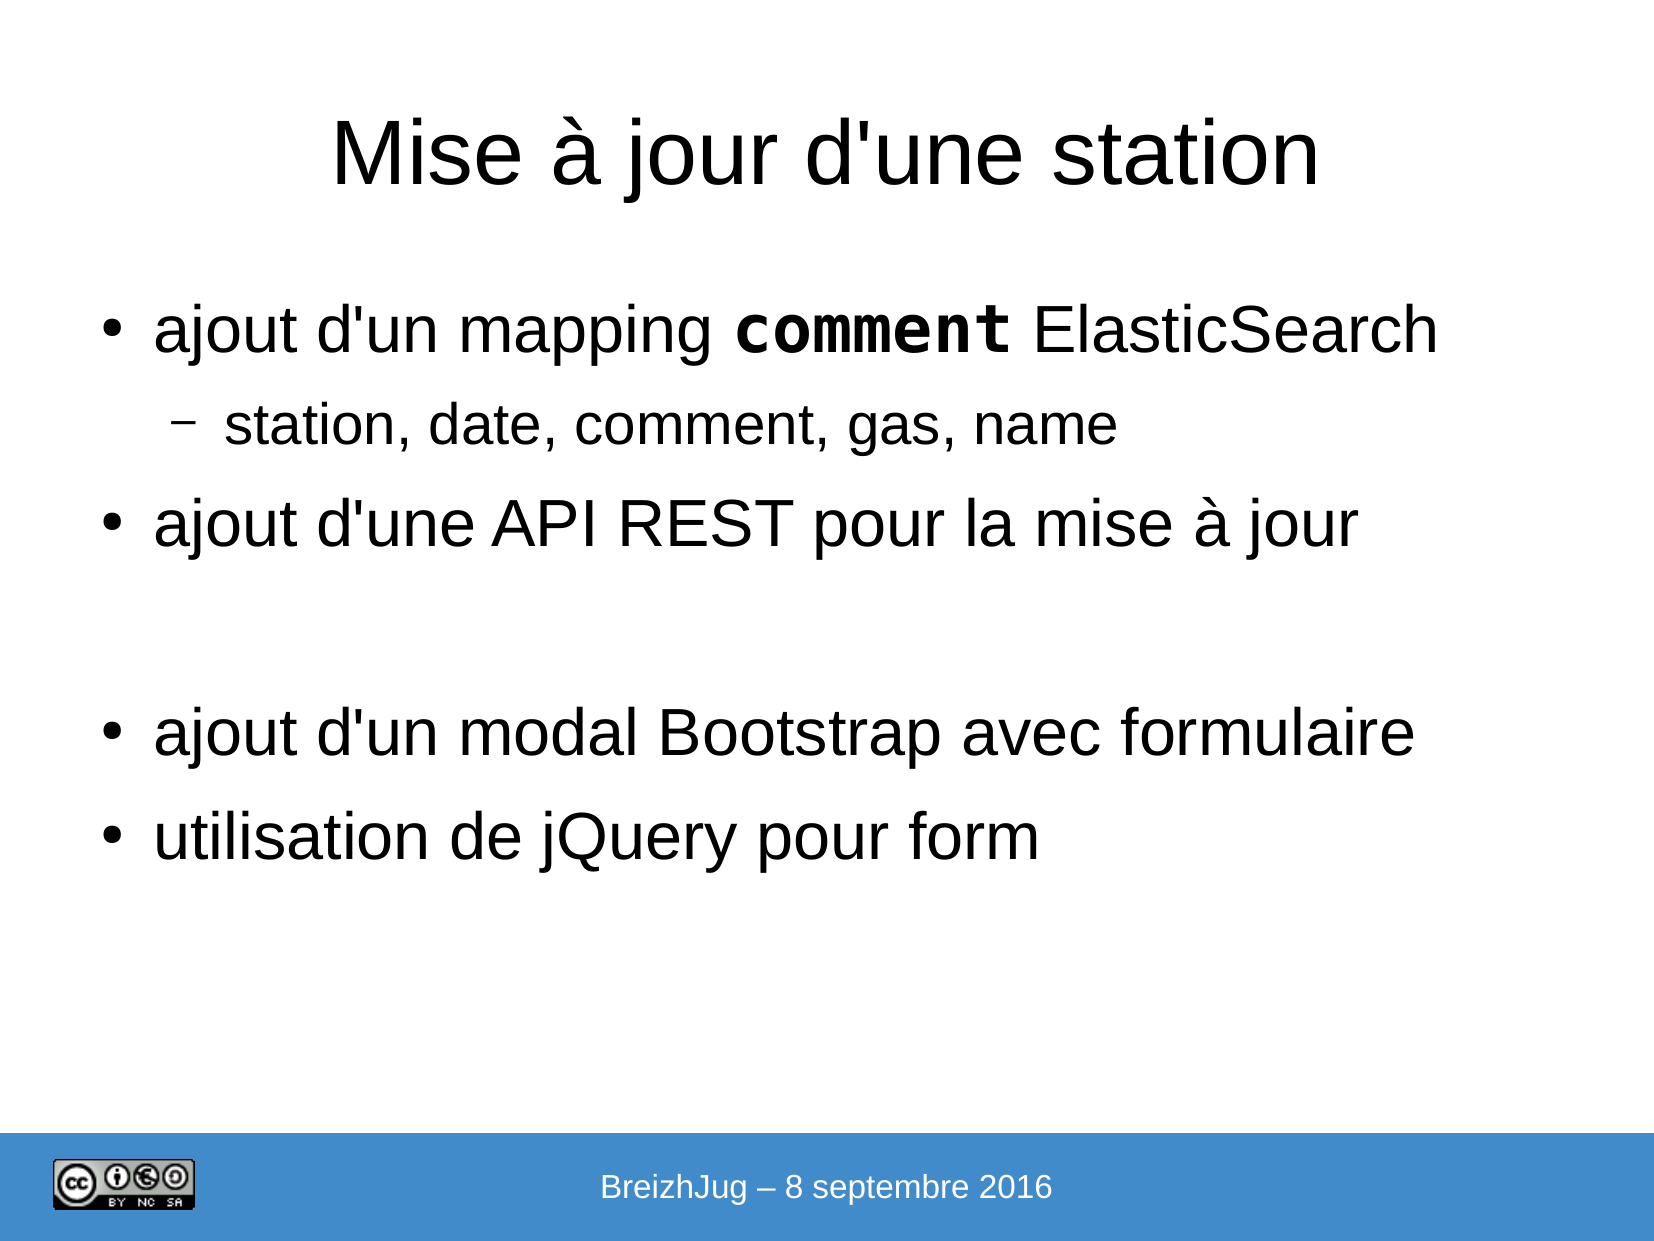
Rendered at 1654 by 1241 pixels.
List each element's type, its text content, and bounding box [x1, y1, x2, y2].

picture [53, 1159, 195, 1210]
title Mise à jour d'une station [82, 49, 1571, 257]
list ajout d'un mapping comment ElasticSearch station, date, comment, gas, name ajout d'une API REST pour la mise à jour ajout d'un modal Bootstrap avec formulaire utilisation de jQuery pour form [82, 290, 1571, 1010]
